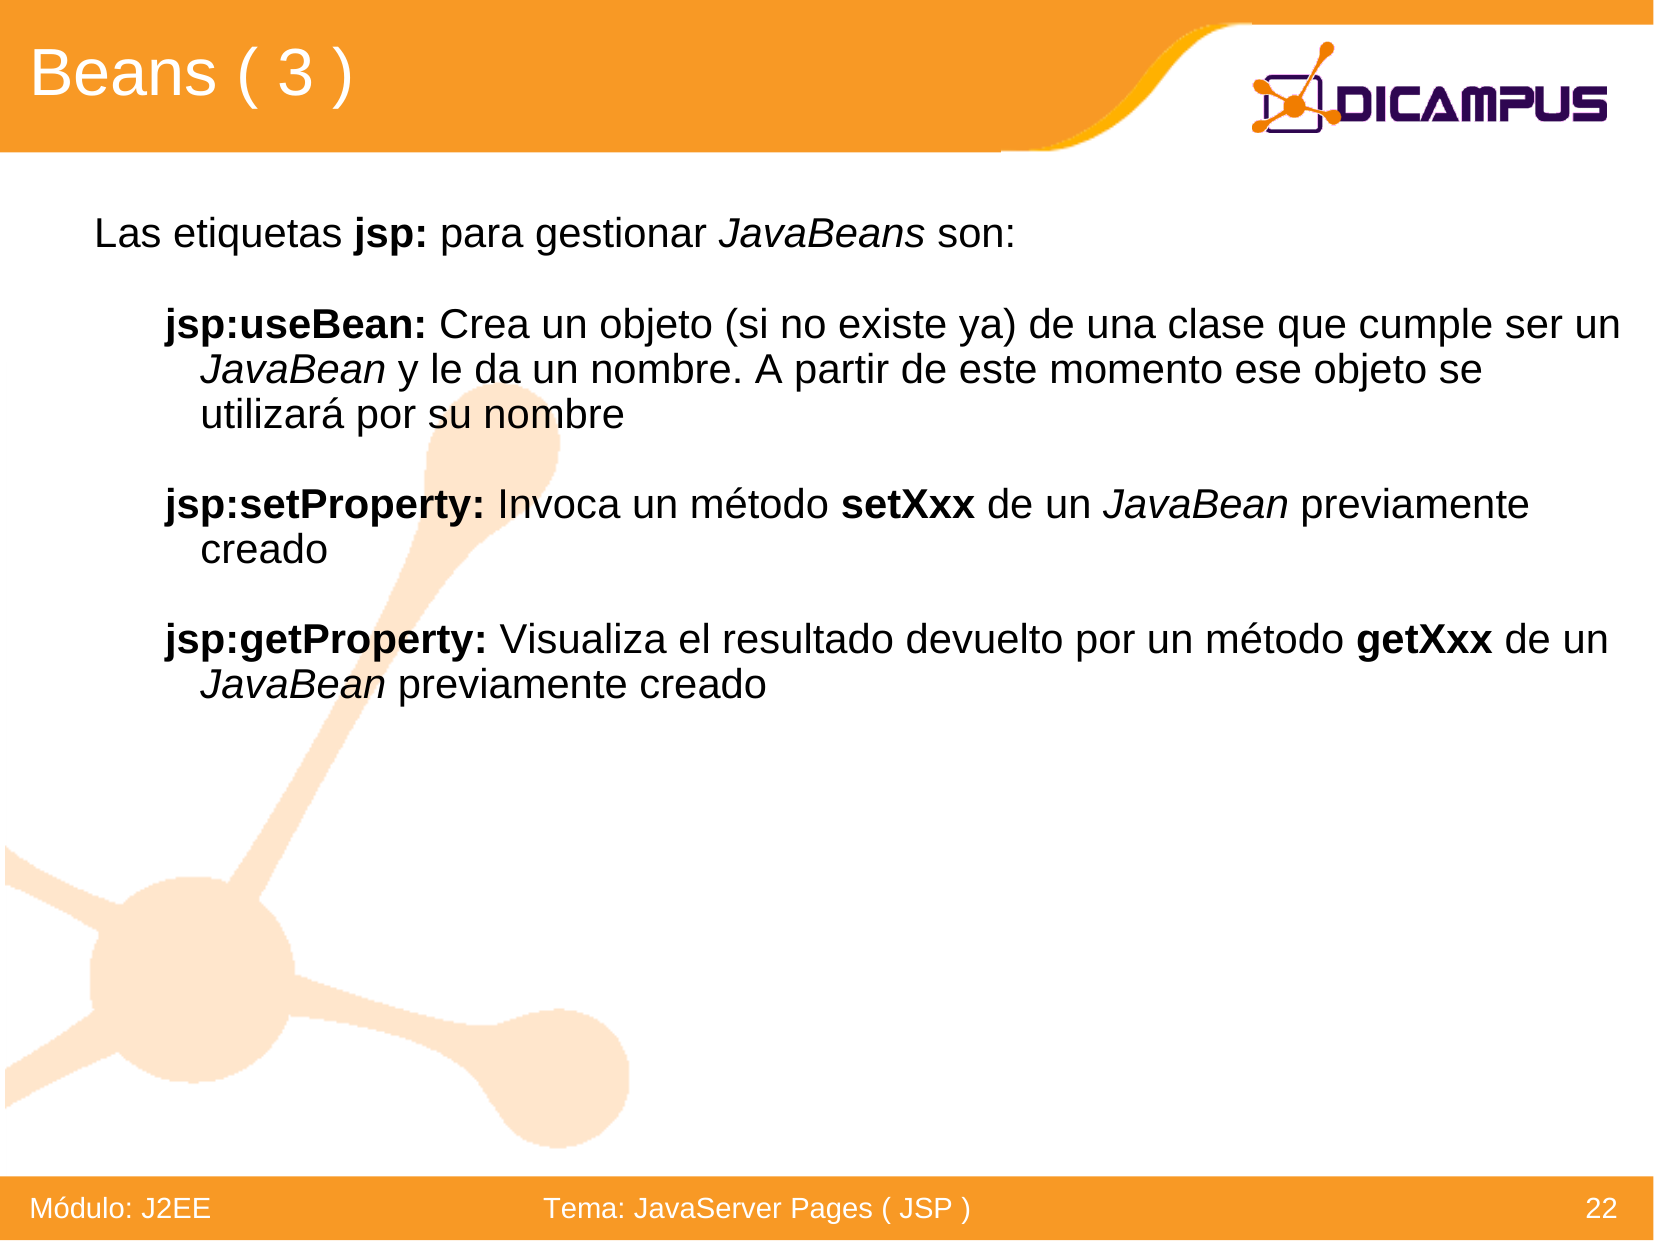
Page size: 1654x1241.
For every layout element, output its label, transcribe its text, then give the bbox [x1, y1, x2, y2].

text_box Las etiquetas jsp: para gestionar JavaBeans son: jsp:useBean: Crea un objeto (si no existe ya) de una clase que cumple ser un JavaBean y le da un nombre. A partir de este momento ese objeto se utilizará por su nombre jsp:setProperty: Invoca un método setXxx de un JavaBean previamente creado jsp:getProperty: Visualiza el resultado devuelto por un método getXxx de un JavaBean previamente creado [59, 135, 1625, 798]
picture [1001, 4, 1607, 135]
text_box Módulo: J2EE [29, 1192, 473, 1225]
picture [5, 362, 663, 1176]
text_box [0, 1176, 1654, 1241]
text_box Beans ( 3 ) [29, 37, 1001, 111]
text_box Tema: JavaServer Pages ( JSP ) [543, 1192, 1447, 1225]
text_box <number> [1469, 1185, 1633, 1233]
text_box [0, 0, 1654, 153]
